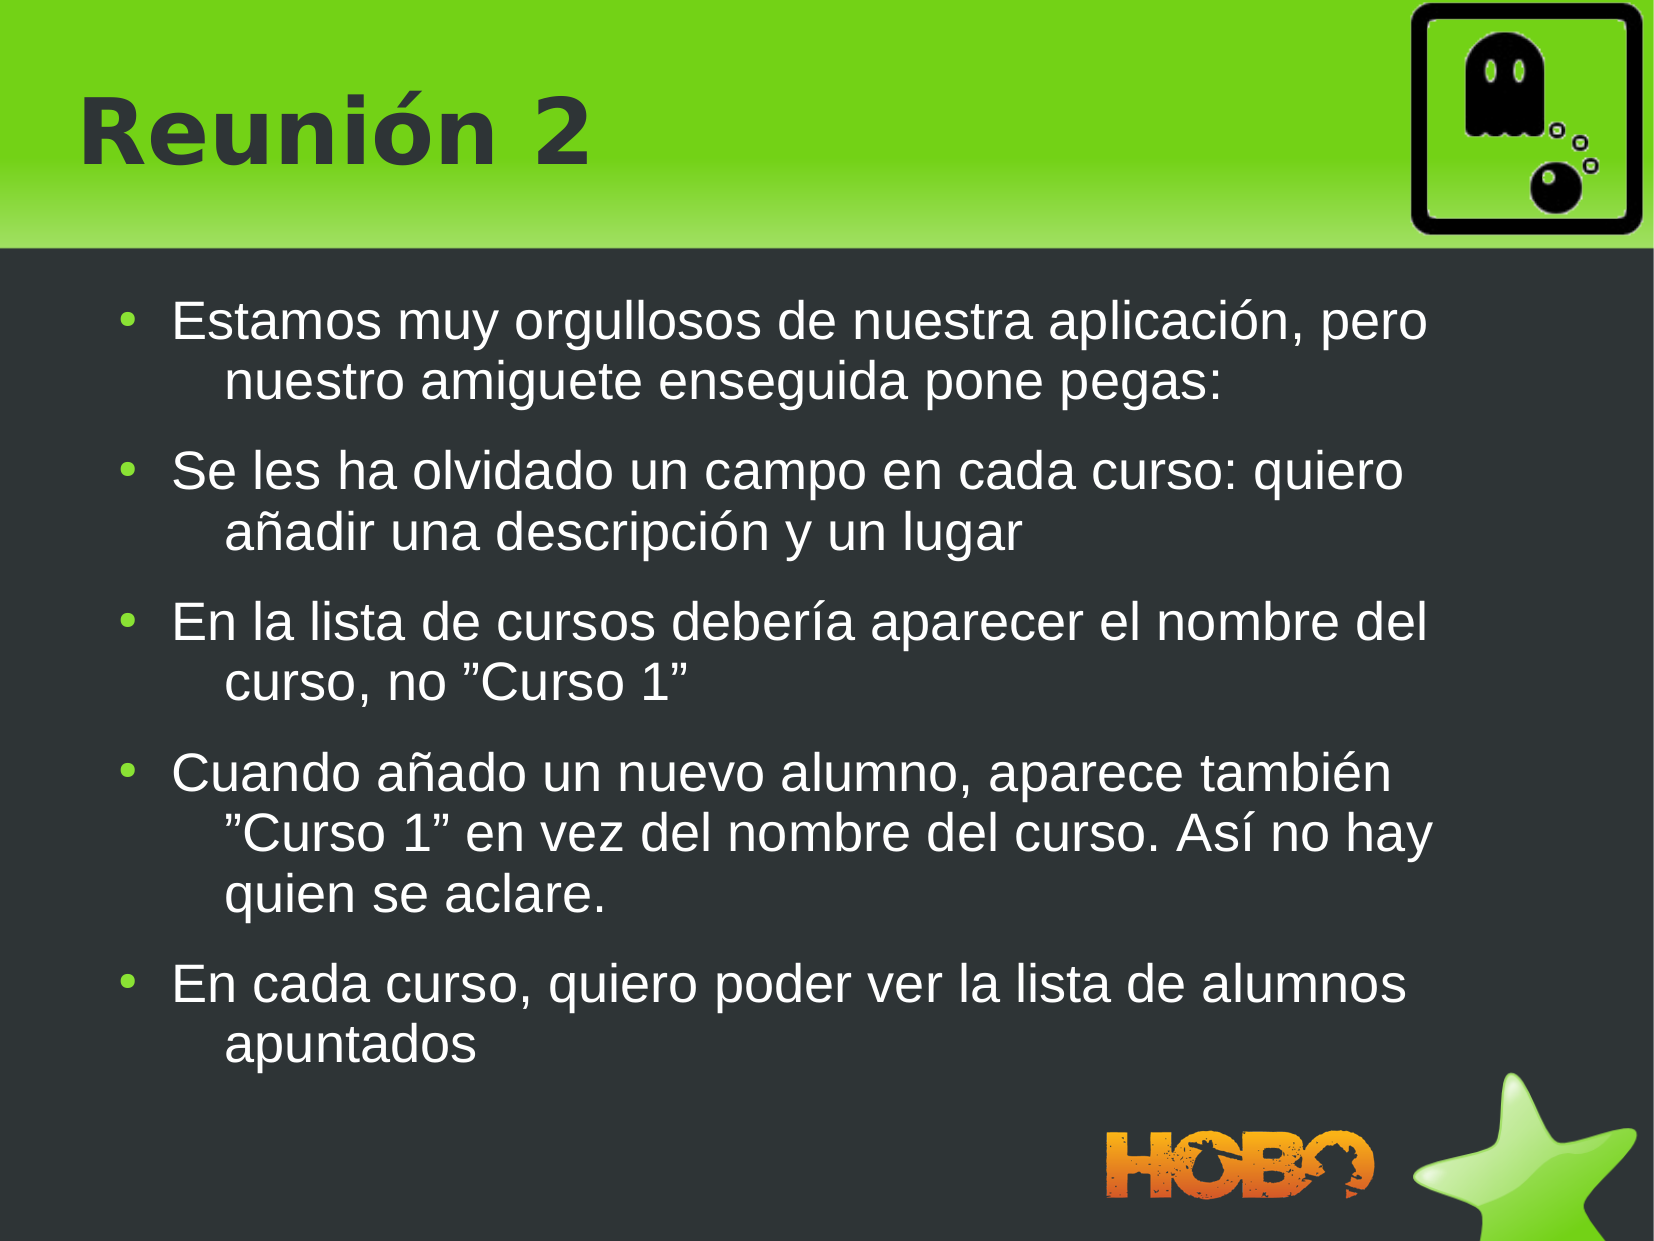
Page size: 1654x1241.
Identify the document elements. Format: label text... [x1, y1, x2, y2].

list Estamos muy orgullosos de nuestra aplicación, pero nuestro amiguete enseguida pone pegas: Se les ha olvidado un campo en cada curso: quiero añadir una descripción y un lugar En la lista de cursos debería aparecer el nombre del curso, no ”Curso 1” Cuando añado un nuevo alumno, aparece también ”Curso 1” en vez del nombre del curso. Así no hay quien se aclare. En cada curso, quiero poder ver la lista de alumnos apuntados [82, 290, 1571, 1149]
title Reunión 2 [76, 36, 1565, 229]
picture [0, 0, 1654, 1241]
